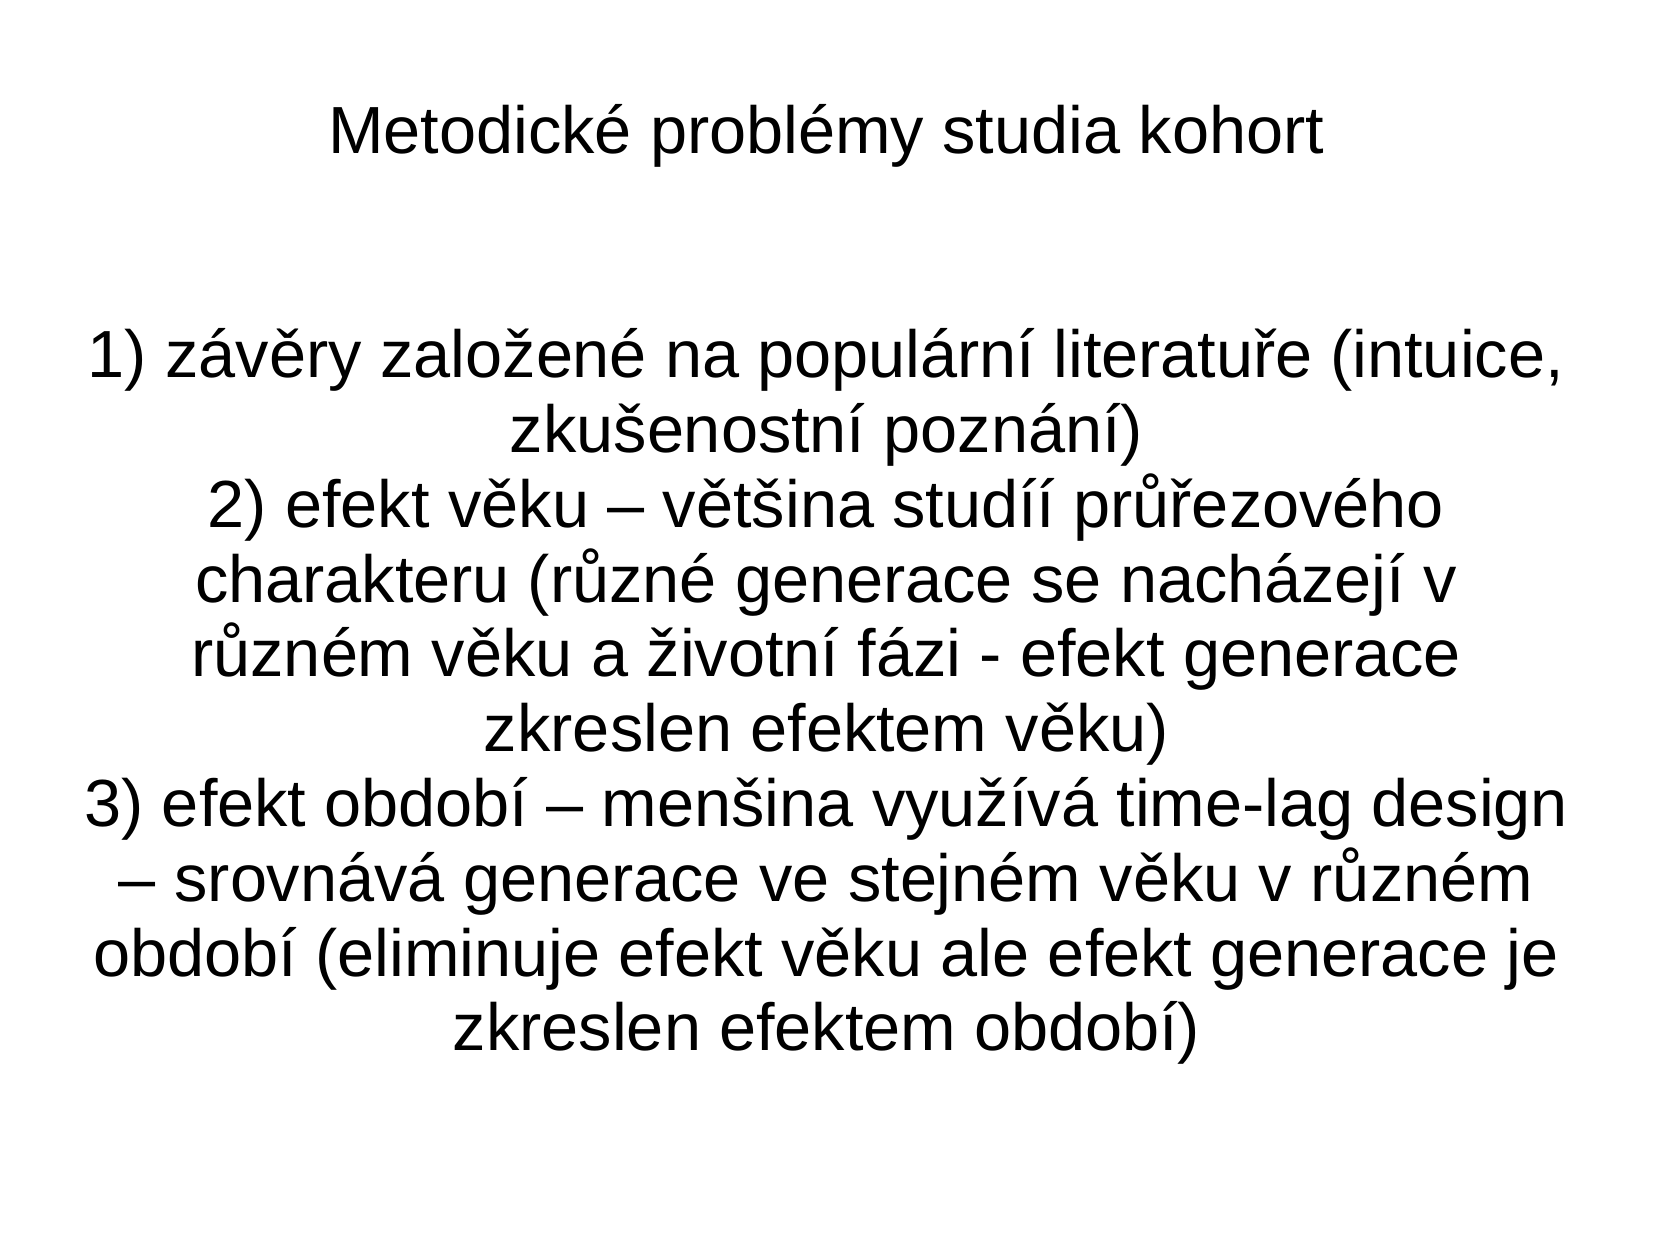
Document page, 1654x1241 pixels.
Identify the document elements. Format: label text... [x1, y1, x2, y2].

subtitle Metodické problémy studia kohort 1) závěry založené na populární literatuře (intuice, zkušenostní poznání) 2) efekt věku – většina studíí průřezového charakteru (různé generace se nacházejí v různém věku a životní fázi - efekt generace zkreslen efektem věku) 3) efekt období – menšina využívá time-lag design – srovnává generace ve stejném věku v různém období (eliminuje efekt věku ale efekt generace je zkreslen efektem období) [82, 49, 1571, 1109]
